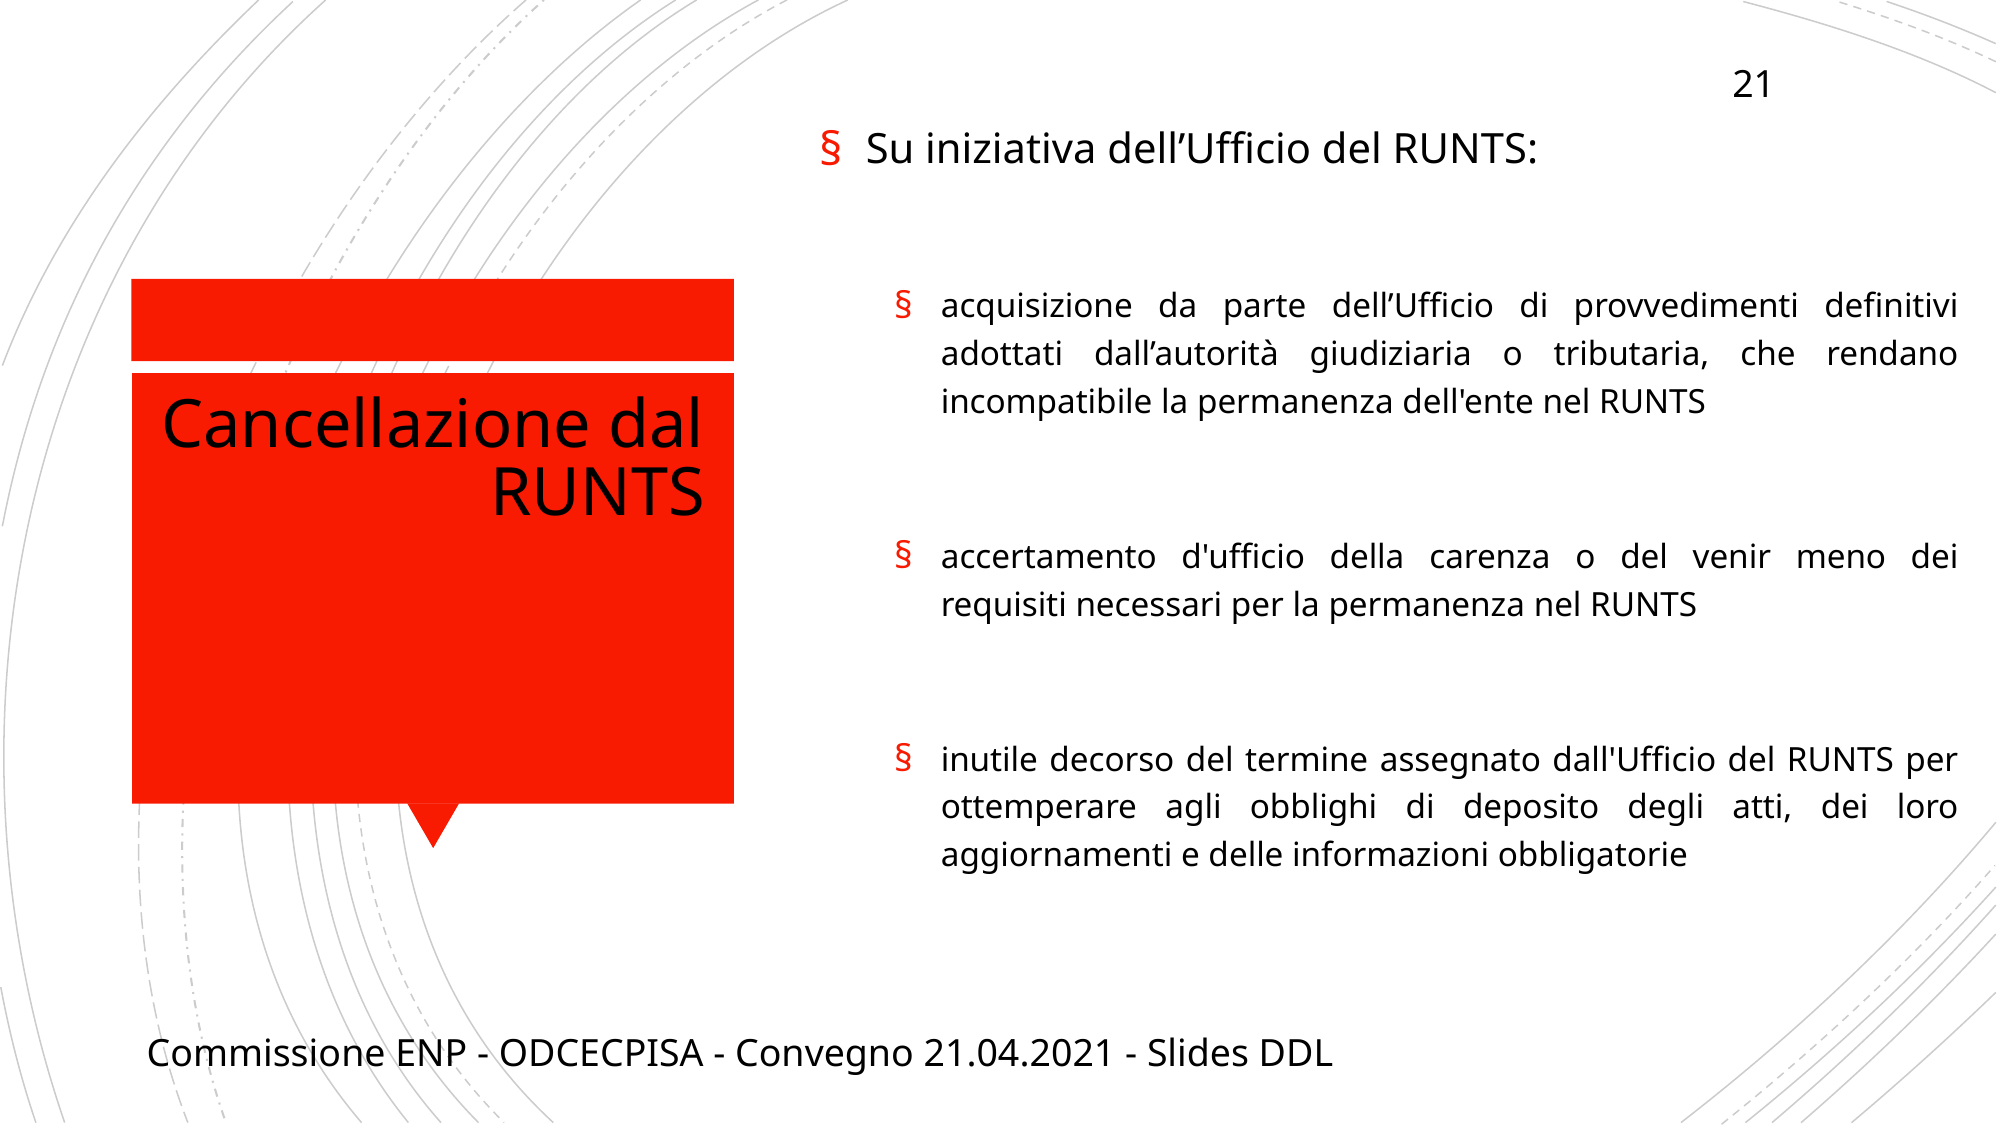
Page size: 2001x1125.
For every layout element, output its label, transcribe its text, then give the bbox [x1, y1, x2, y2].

title Cancellazione dal RUNTS [145, 385, 720, 789]
list Su iniziativa dell’Ufficio del RUNTS: acquisizione da parte dell’Ufficio di provvedimenti definitivi adottati dall’autorità giudiziaria o tributaria, che rendano incompatibile la permanenza dell'ente nel RUNTS accertamento d'ufficio della carenza o del venir meno dei requisiti necessari per la permanenza nel RUNTS inutile decorso del termine assegnato dall'Ufficio del RUNTS per ottemperare agli obblighi di deposito degli atti, dei loro aggiornamenti e delle informazioni obbligatorie [753, 104, 1975, 956]
slide_number <numero> [1717, 52, 1868, 105]
footer Commissione ENP - ODCECPISA - Convegno 21.04.2021 - Slides DDL [131, 1021, 1869, 1074]
